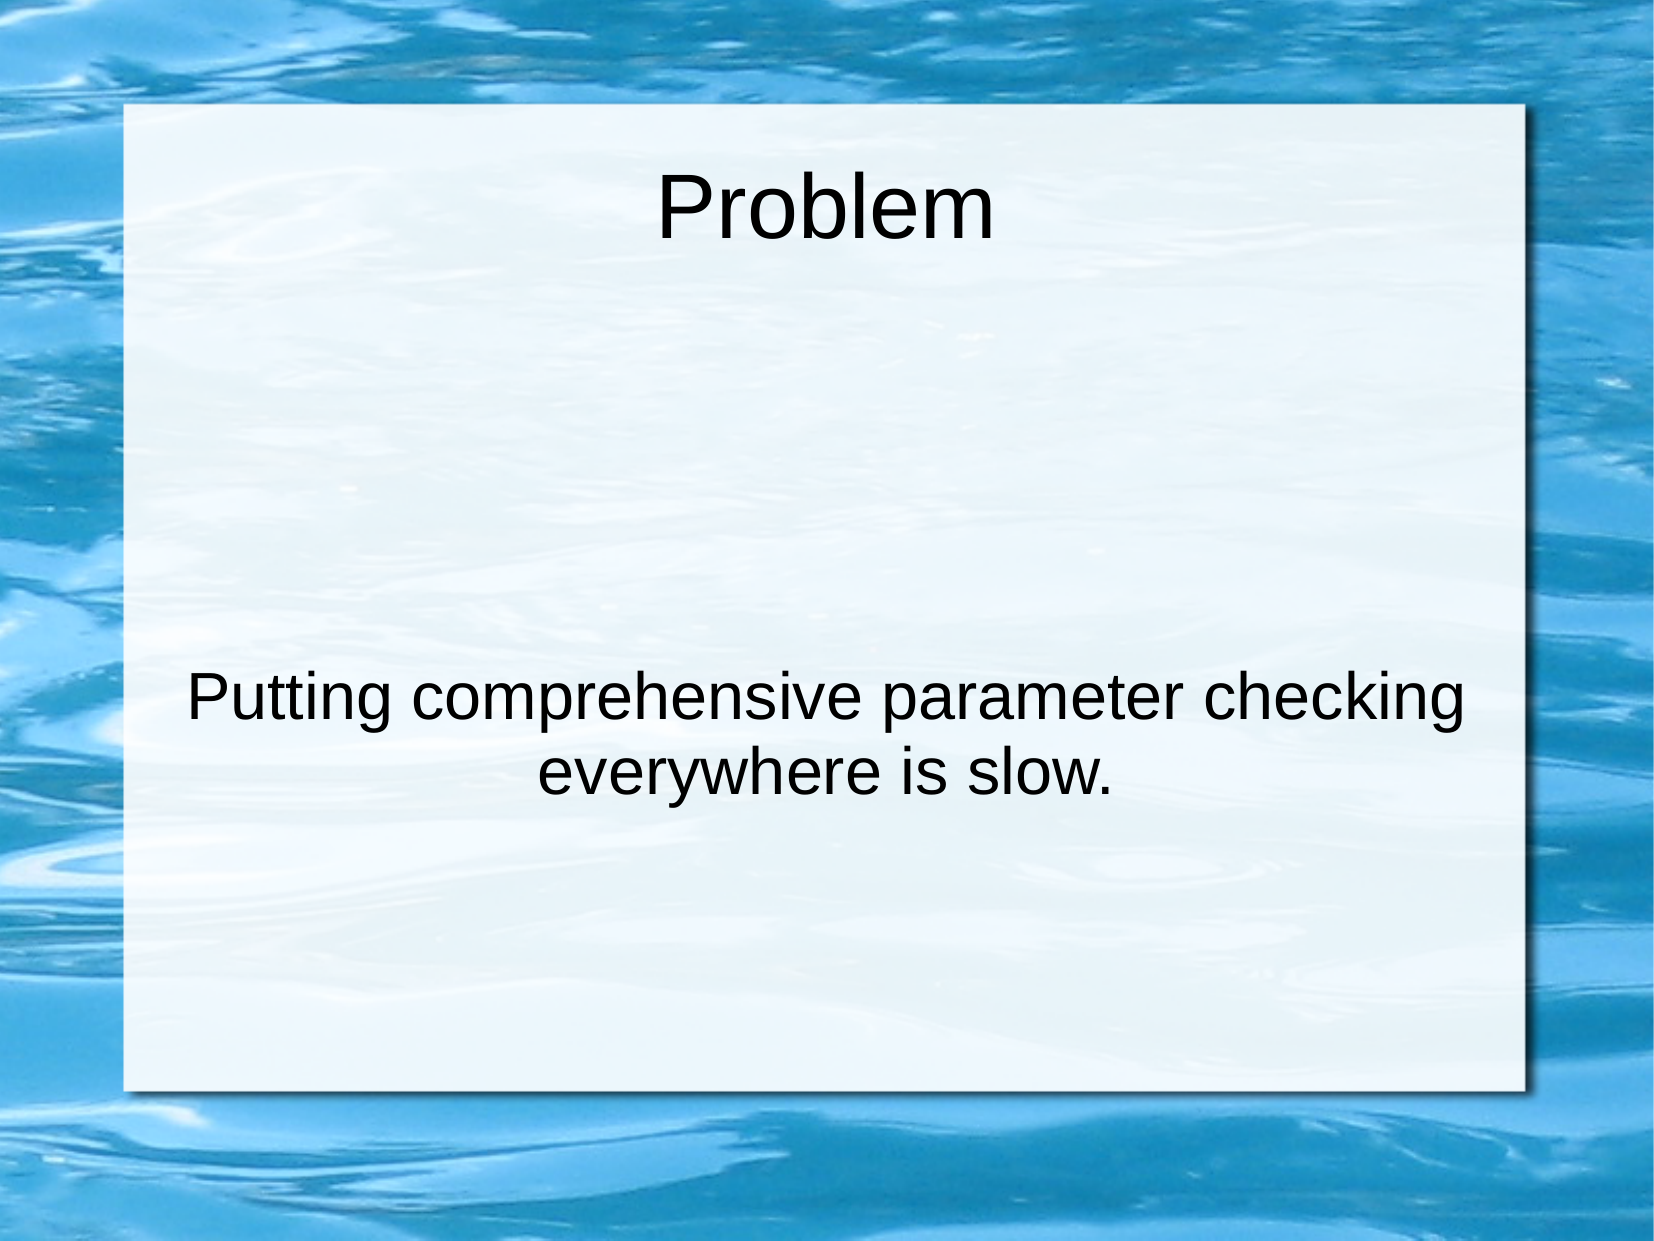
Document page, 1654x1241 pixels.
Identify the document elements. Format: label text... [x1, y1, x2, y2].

subtitle Putting comprehensive parameter checking everywhere is slow. [147, 332, 1506, 1136]
title Problem [147, 125, 1506, 288]
picture [0, 0, 1654, 1241]
